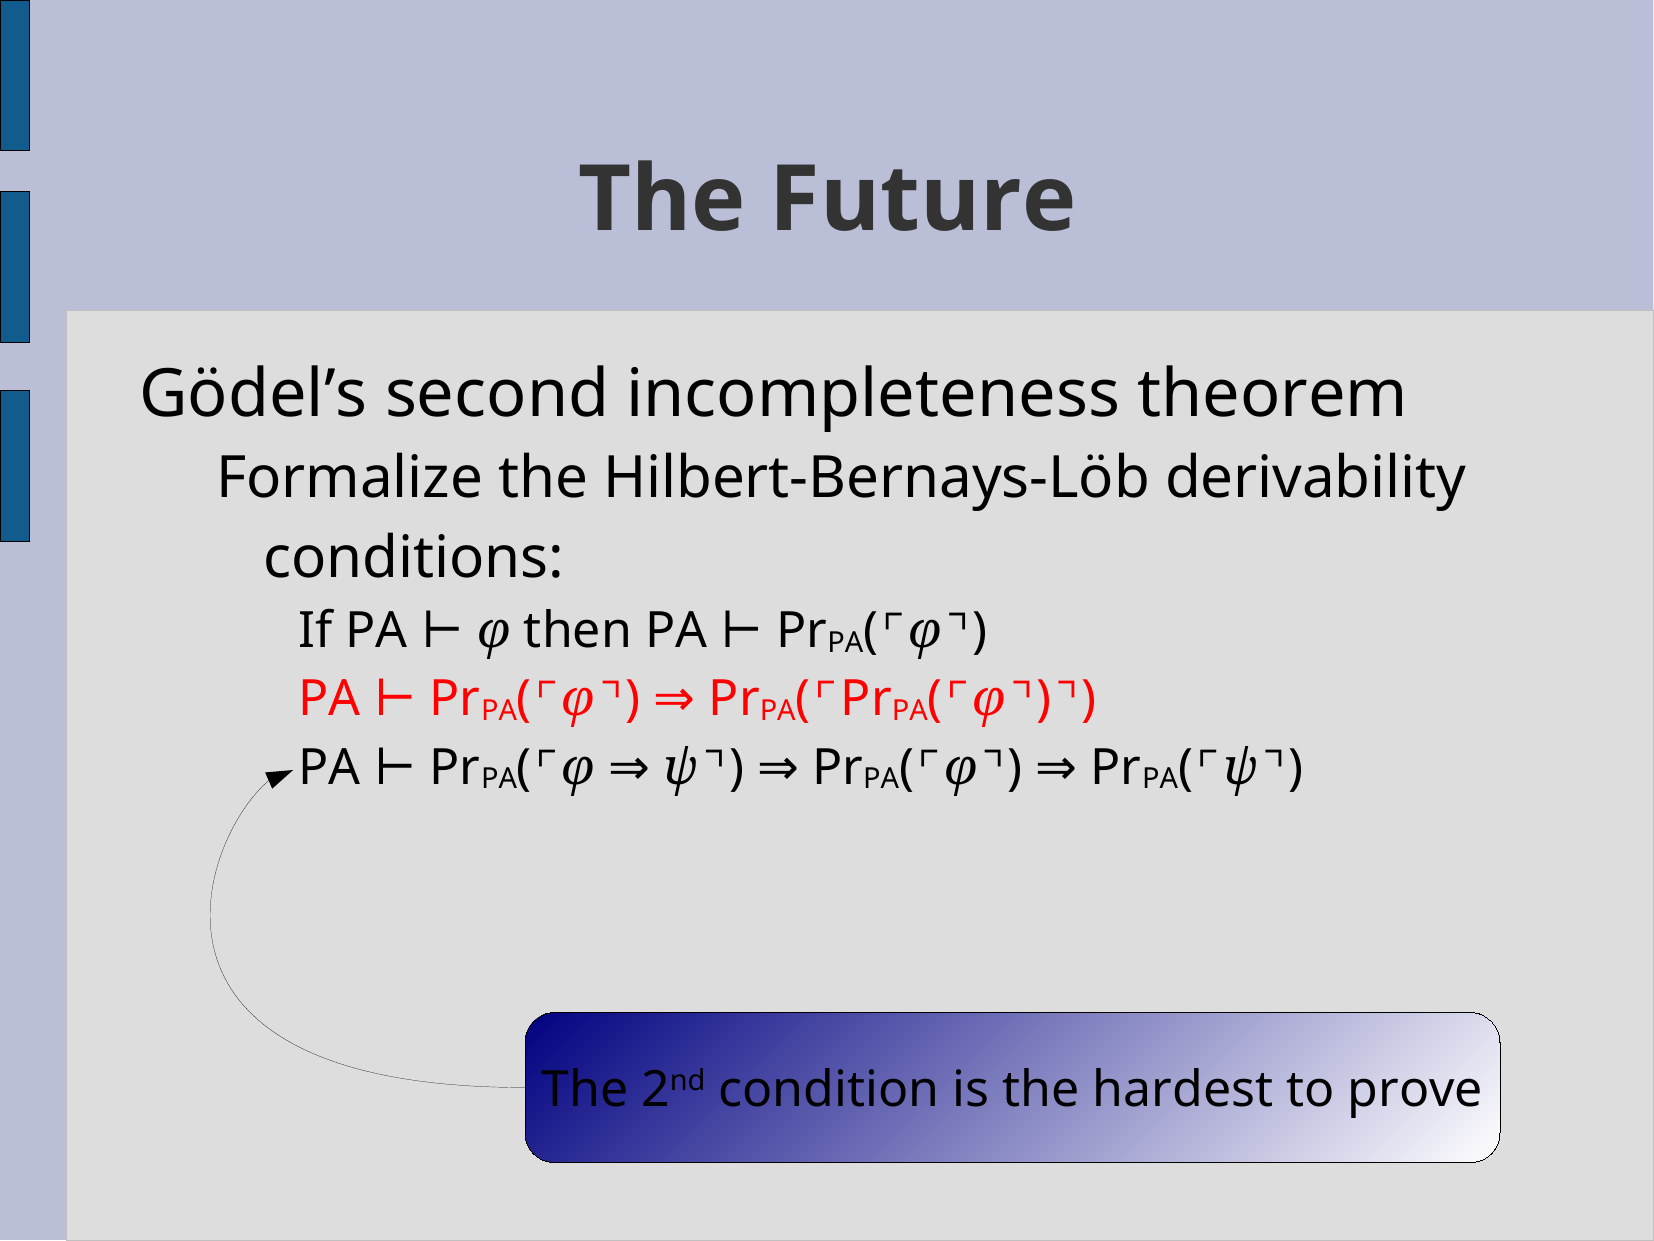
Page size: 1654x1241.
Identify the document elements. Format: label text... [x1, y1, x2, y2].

text_box The 2nd condition is the hardest to prove [525, 1012, 1501, 1163]
list Gödel’s second incompleteness theorem Formalize the Hilbert-Bernays-Löb derivability conditions: If PA ⊢ φ then PA ⊢ PrPA(⌜φ⌝) PA ⊢ PrPA(⌜φ⌝) ⇒ PrPA(⌜PrPA(⌜φ⌝)⌝) PA ⊢ PrPA(⌜φ ⇒ ψ⌝) ⇒ PrPA(⌜φ⌝) ⇒ PrPA(⌜ψ⌝) [121, 344, 1534, 921]
title The Future [121, 91, 1534, 299]
